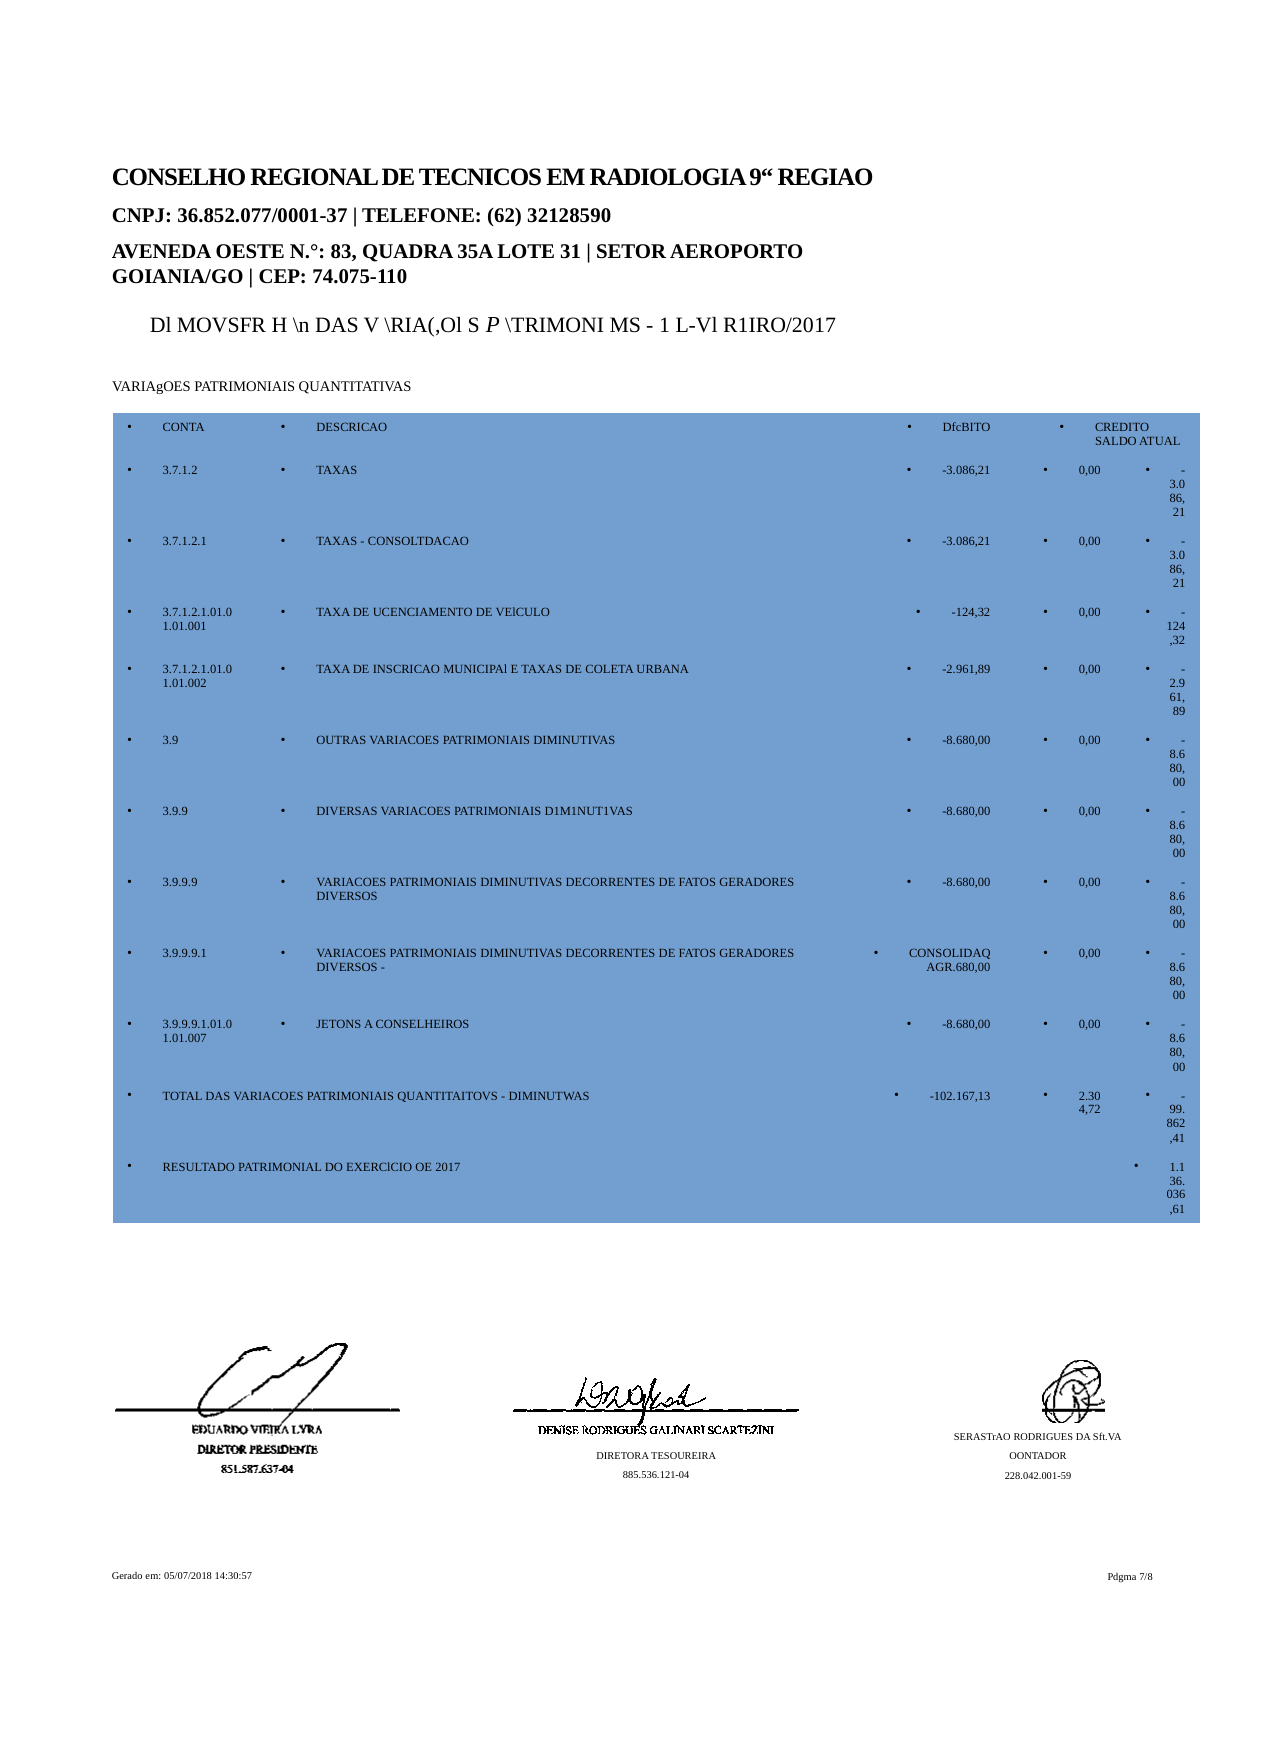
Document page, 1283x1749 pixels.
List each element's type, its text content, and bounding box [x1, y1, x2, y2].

picture [115, 1343, 400, 1473]
table_cell -8.680,00 [856, 726, 1026, 797]
table_cell -8.680,00 [856, 797, 1026, 868]
table_cell RESULTADO PATRIMONIAL DO EXERClCIO OE 2017 [113, 1152, 856, 1223]
picture [513, 1377, 799, 1436]
text_box VARIAgOES PATRIMONIAIS QUANTITATIVAS [112, 376, 443, 399]
table_cell CONSOLIDAQAGR.680,00 [856, 939, 1026, 1010]
text_box SERASTrAO RODRIGUES DA Sft.VA OONTADOR 228.042.001-59 [954, 1423, 1155, 1475]
text_box DIRETORA TESOUREIRA 885.536.121-04 [587, 1442, 725, 1477]
table_cell 1.136.036,61 [1116, 1152, 1200, 1223]
table_cell TAXAS [250, 456, 856, 527]
table_cell 3.7.1.2.1 [113, 527, 250, 598]
table_cell 0,00 [1026, 939, 1116, 1010]
table_cell -102.167,13 [856, 1081, 1026, 1152]
table_cell 0,00 [1026, 456, 1116, 527]
table_header DfcBITO [856, 413, 1026, 456]
table_cell -8.680,00 [856, 1010, 1026, 1081]
table_cell JETONS A CONSELHEIROS [250, 1010, 856, 1081]
table_cell -8.680,00 [1116, 939, 1200, 1010]
table_cell 3.7.1.2.1.01.01.01.001 [113, 598, 250, 655]
table_cell 3.9.9 [113, 797, 250, 868]
table_cell DIVERSAS VARIACOES PATRIMONIAIS D1M1NUT1VAS [250, 797, 856, 868]
table_cell 2.304,72 [1026, 1081, 1116, 1152]
table_cell TAXA DE INSCRICAO MUNICIPAl E TAXAS DE COLETA URBANA [250, 655, 856, 726]
table_cell 0,00 [1026, 655, 1116, 726]
table_cell 0,00 [1026, 797, 1116, 868]
table_header CONTA [113, 413, 250, 456]
table_cell -8.680,00 [1116, 797, 1200, 868]
table_cell -8.680,00 [856, 868, 1026, 939]
table_cell -124,32 [856, 598, 1026, 655]
table_cell 0,00 [1026, 726, 1116, 797]
table_cell -3.086,21 [856, 456, 1026, 527]
text_box Pdgma 7/8 [1107, 1570, 1162, 1586]
table_cell VARIACOES PATRIMONIAIS DIMINUTIVAS DECORRENTES DE FATOS GERADORES DIVERSOS - [250, 939, 856, 1010]
table_cell -2.961,89 [1116, 655, 1200, 726]
table_cell TAXAS - CONSOLTDACAO [250, 527, 856, 598]
table_cell 3.9.9.9.1 [113, 939, 250, 1010]
table_cell -8.680,00 [1116, 726, 1200, 797]
table_cell 3.7.1.2 [113, 456, 250, 527]
table_cell -8.680,00 [1116, 1010, 1200, 1081]
table_cell -2.961,89 [856, 655, 1026, 726]
text_box Gerado em: 05/07/2018 14:30:57 [112, 1569, 272, 1584]
table_cell 0,00 [1026, 1010, 1116, 1081]
table_cell 3.9.9.9 [113, 868, 250, 939]
table_cell -3.086,21 [1116, 527, 1200, 598]
text_box CONSELHO REGIONAL DE TECNICOS EM RADIOLOGIA 9“ REGIAO CNPJ: 36.852.077/0001-37 | TELEFONE: (62) 32128590 AVENEDA OESTE N.°: 83, QUADRA 35A LOTE 31 | SETOR AEROPORTO GOIANIA/GO | CEP: 74.075-110 Dl MOVSFR H \n DAS V \RIA(,Ol S P \TRIMONI MS - 1 L-Vl R1IRO/2017 [112, 153, 1029, 356]
table_cell -99.862,41 [1116, 1081, 1200, 1152]
table_cell [856, 1152, 1026, 1223]
table_cell 0,00 [1026, 598, 1116, 655]
table_cell TOTAL DAS VARIACOES PATRIMONIAIS QUANTITAITOVS - DIMINUTWAS [113, 1081, 856, 1152]
table_cell 3.7.1.2.1.01.01.01.002 [113, 655, 250, 726]
table_cell [1026, 1152, 1116, 1223]
table_cell -8.680,00 [1116, 868, 1200, 939]
table_header CREdITO SALDO ATUAL [1026, 413, 1200, 456]
table_cell -3.086,21 [856, 527, 1026, 598]
table_cell -124,32 [1116, 598, 1200, 655]
table_cell VARIACOES PATRIMONIAIS DIMINUTIVAS DECORRENTES DE FATOS GERADORES DIVERSOS [250, 868, 856, 939]
table_cell 3.9 [113, 726, 250, 797]
table_cell 0,00 [1026, 527, 1116, 598]
picture [1042, 1360, 1105, 1423]
table_cell -3.086,21 [1116, 456, 1200, 527]
table_header DESCRICAO [250, 413, 856, 456]
table_cell TAXA DE UCENCIAMENTO DE VElCULO [250, 598, 856, 655]
table_cell 3.9.9.9.1.01.01.01.007 [113, 1010, 250, 1081]
table_cell OUTRAS VARIACOES PATRIMONIAIS DIMINUTIVAS [250, 726, 856, 797]
table_cell 0,00 [1026, 868, 1116, 939]
